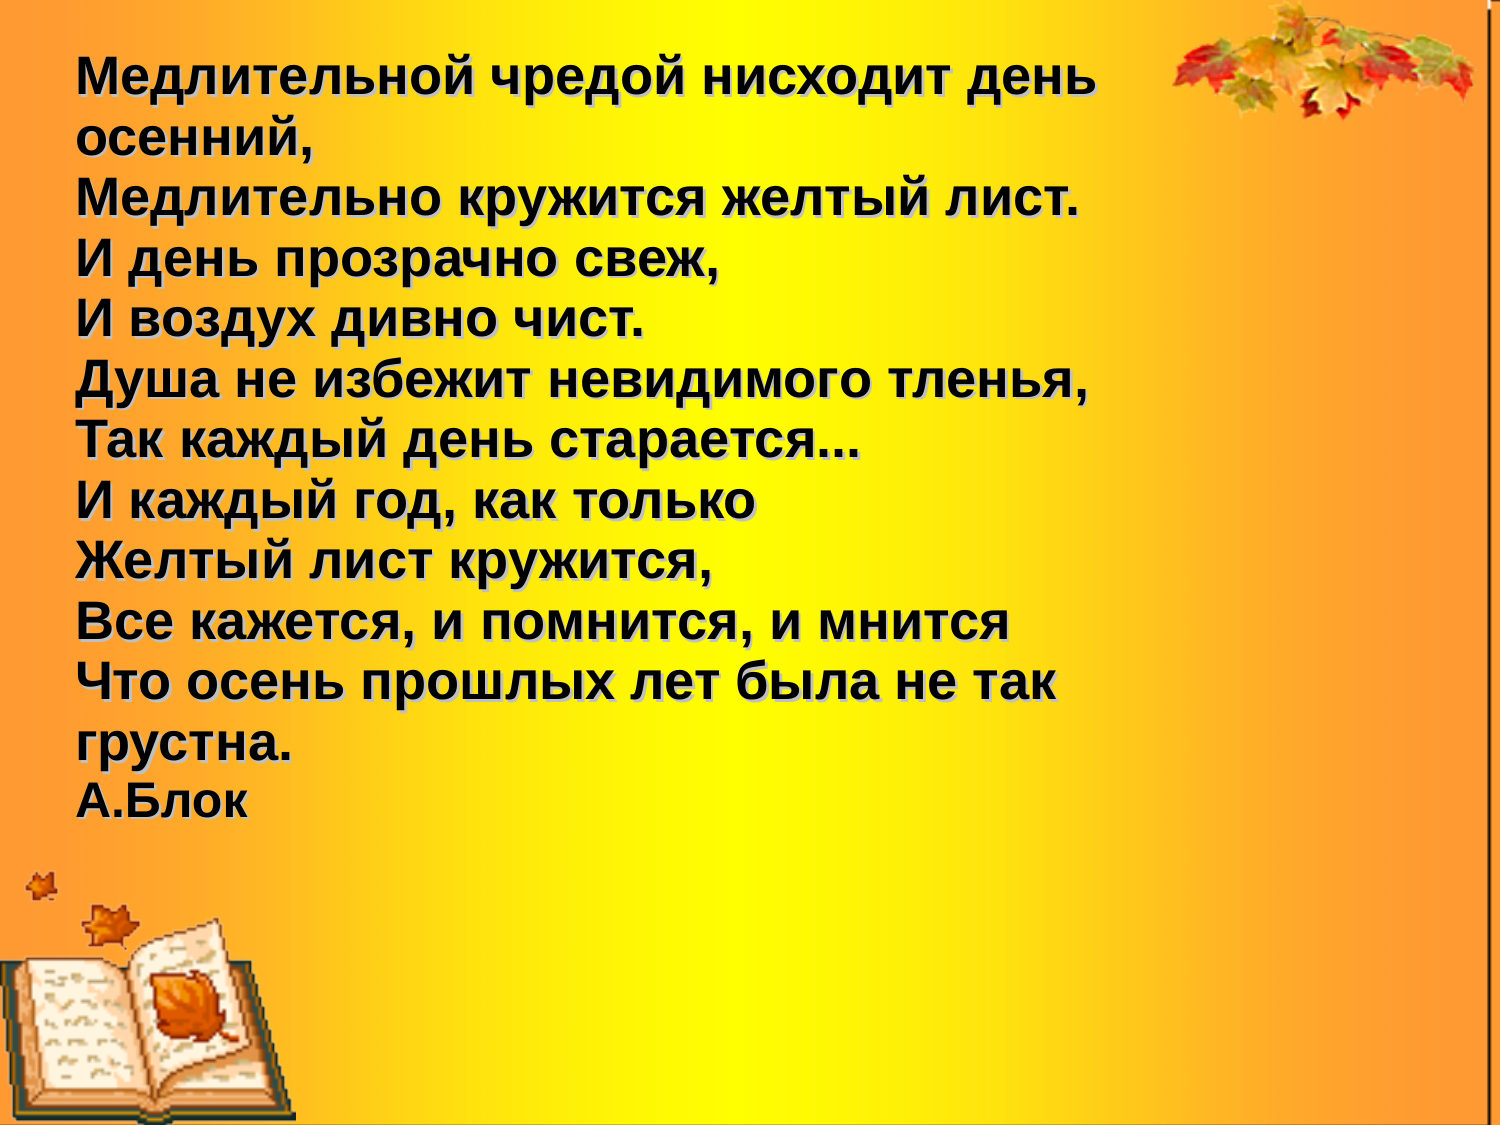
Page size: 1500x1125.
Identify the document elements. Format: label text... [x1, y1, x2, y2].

picture [0, 0, 1500, 1125]
title Медлительной чредой нисходит день осенний, Медлительно кружится желтый лист. И день прозрачно свеж, И воздух дивно чист. Душа не избежит невидимого тленья, Так каждый день старается... И каждый год, как только Желтый лист кружится, Все кажется, и помнится, и мнится Что осень прошлых лет была не так грустна. А.Блок [75, 36, 1241, 931]
